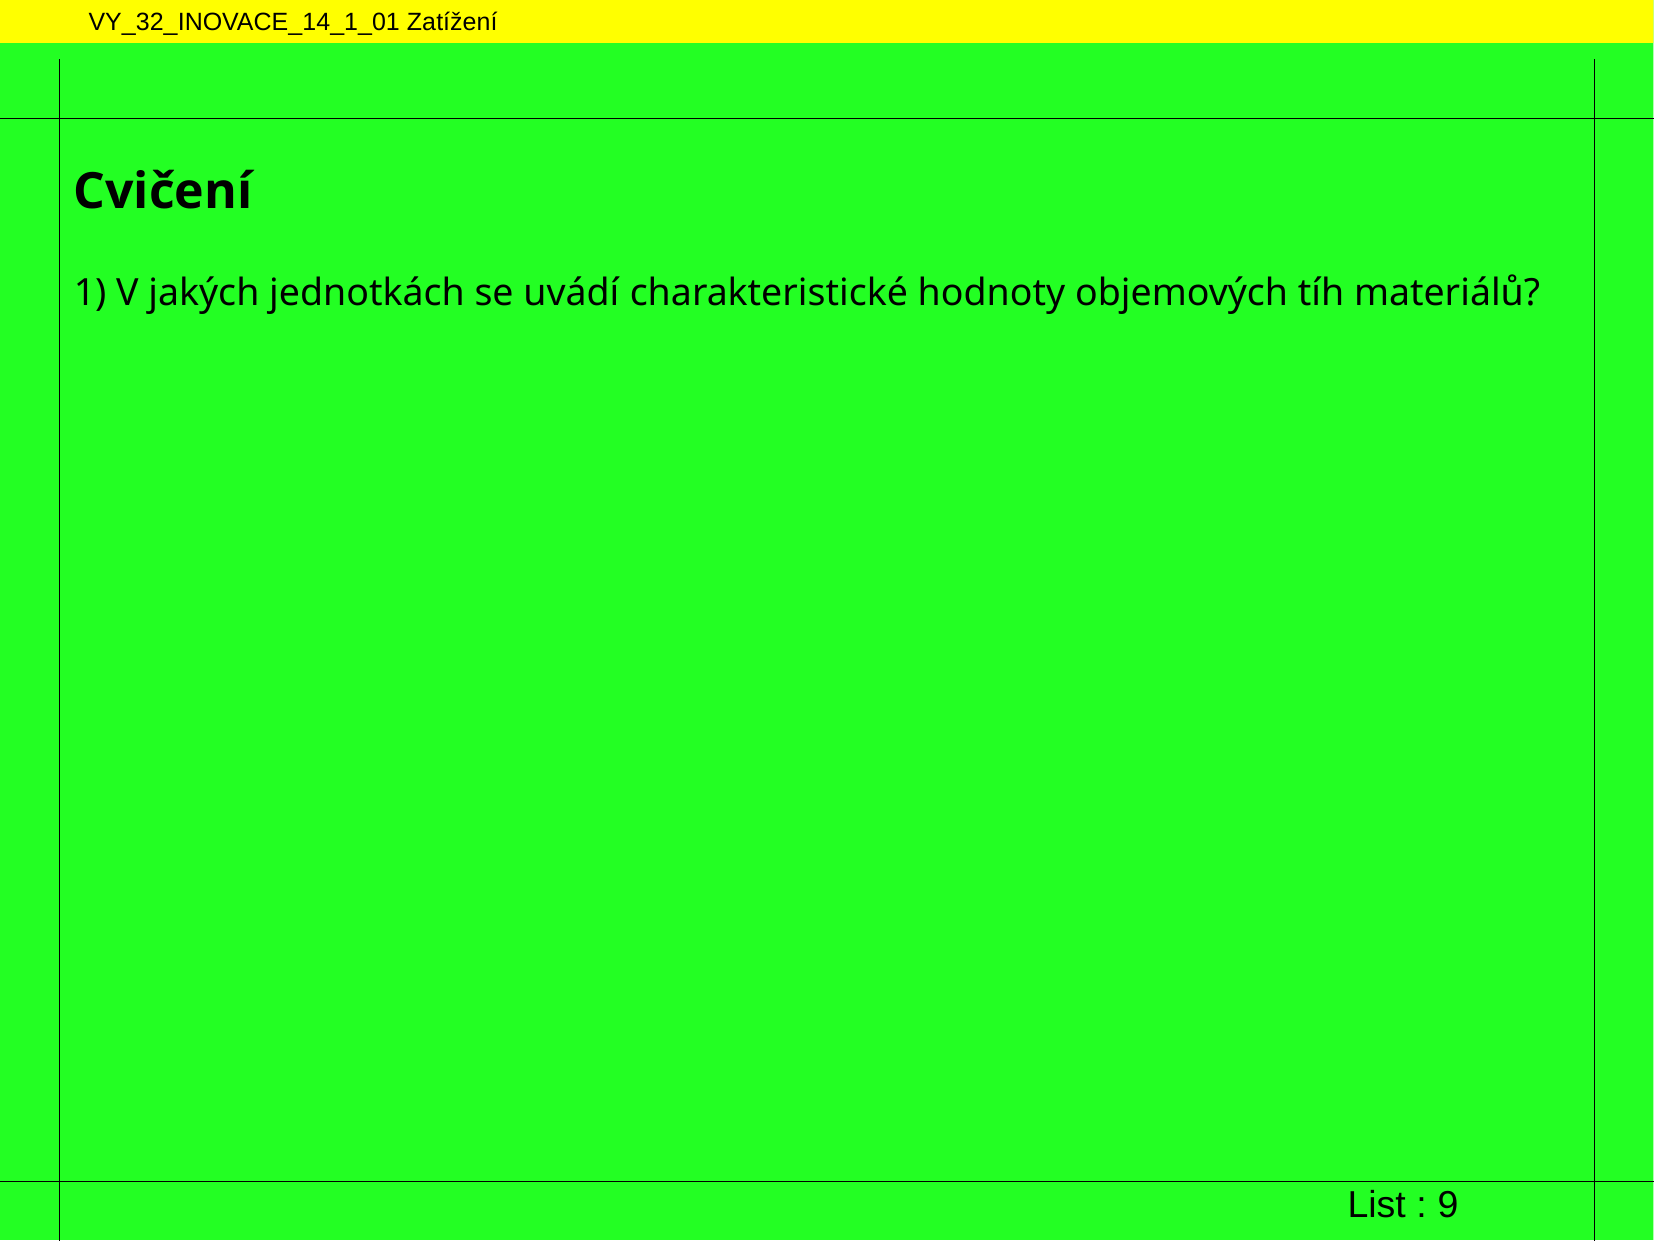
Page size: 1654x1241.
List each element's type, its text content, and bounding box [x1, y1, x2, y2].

text_box VY_32_INOVACE_14_1_01 Zatížení [0, 0, 1654, 43]
text_box Cvičení 1) V jakých jednotkách se uvádí charakteristické hodnoty objemových tíh materiálů? [59, 147, 1595, 450]
text_box List : <číslo> [1357, 1176, 1599, 1241]
